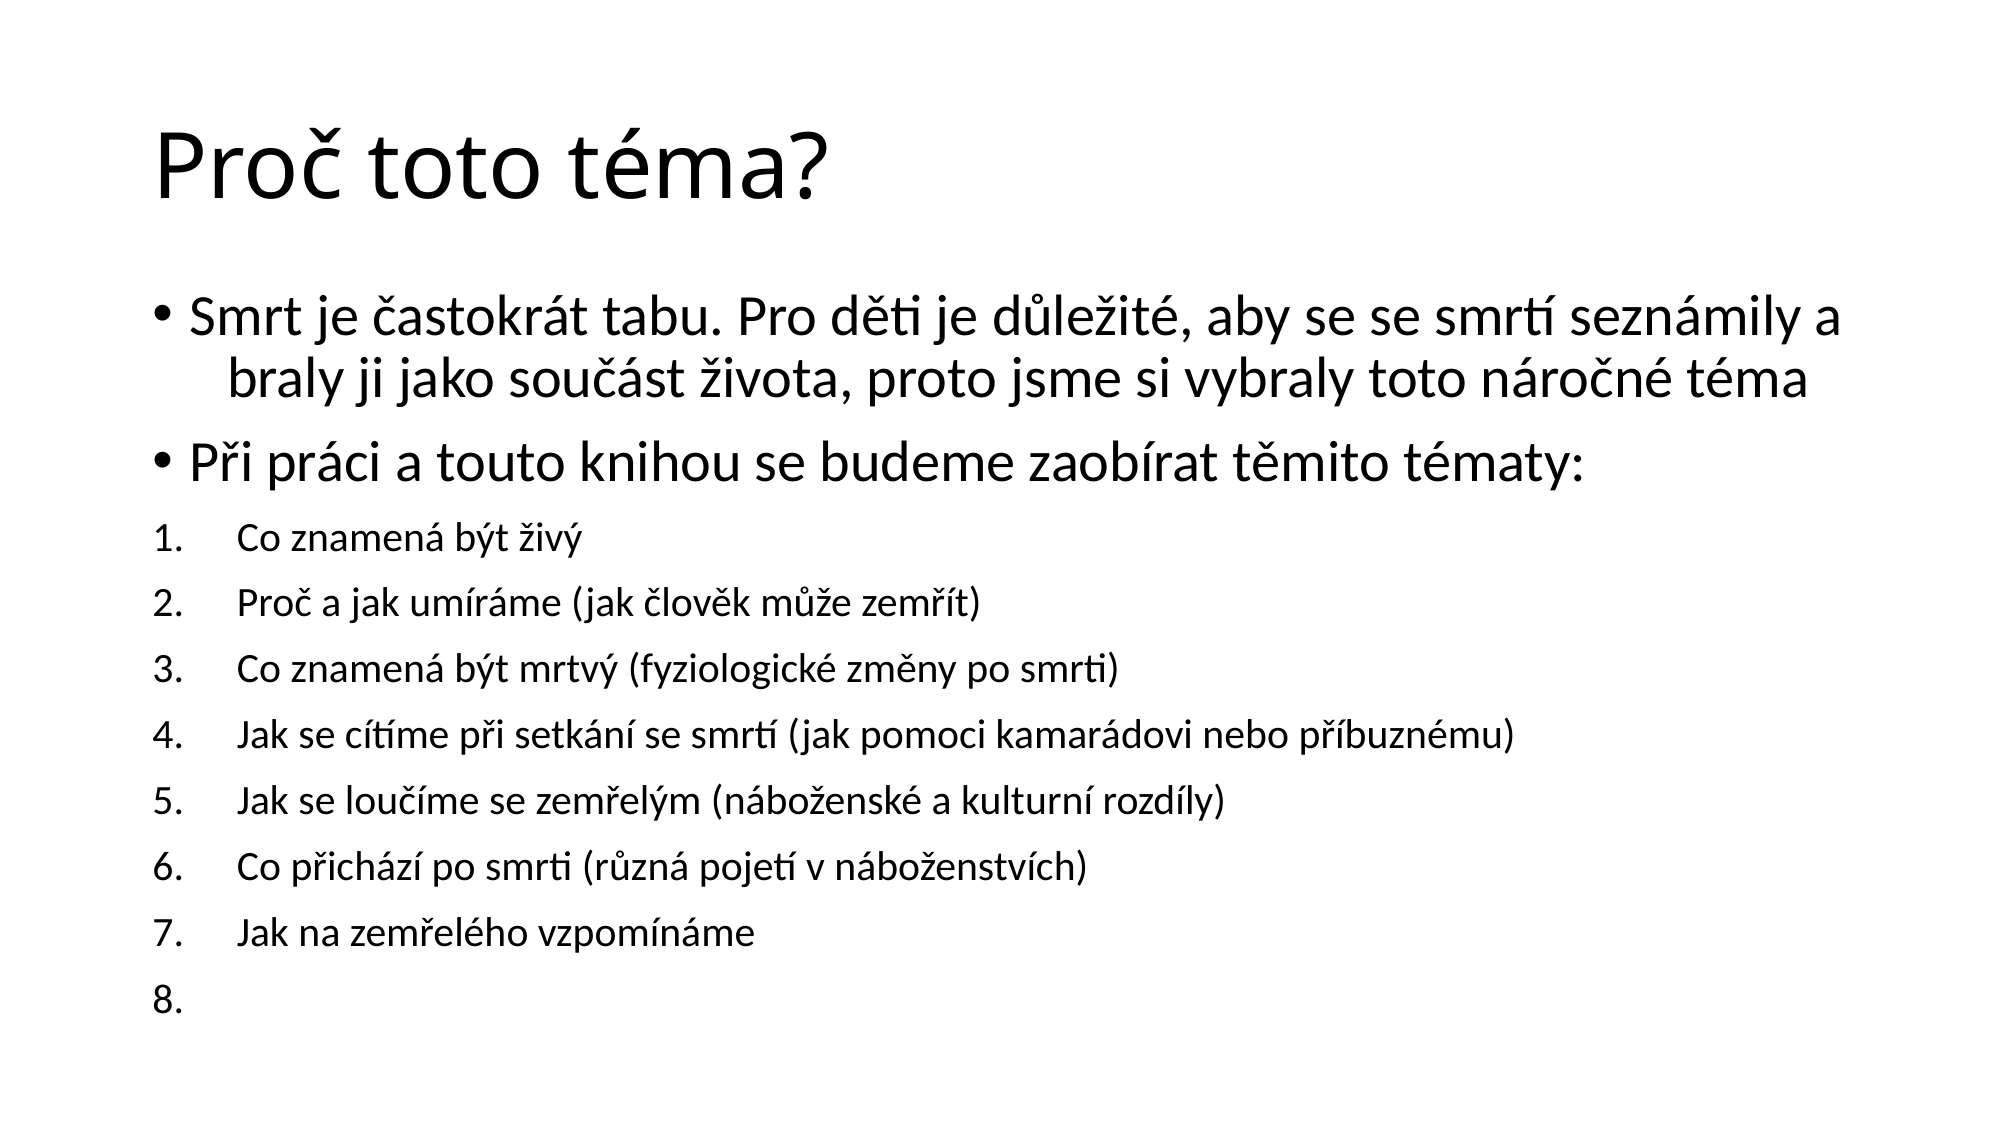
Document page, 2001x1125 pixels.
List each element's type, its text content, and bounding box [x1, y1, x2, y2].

title Proč toto téma? [137, 59, 1863, 277]
list Smrt je častokrát tabu. Pro děti je důležité, aby se se smrtí seznámily a braly ji jako součást života, proto jsme si vybraly toto náročné téma Při práci a touto knihou se budeme zaobírat těmito tématy: Co znamená být živý Proč a jak umíráme (jak člověk může zemřít) Co znamená být mrtvý (fyziologické změny po smrti) Jak se cítíme při setkání se smrtí (jak pomoci kamarádovi nebo příbuznému) Jak se loučíme se zemřelým (náboženské a kulturní rozdíly) Co přichází po smrti (různá pojetí v náboženstvích) Jak na zemřelého vzpomínáme [137, 277, 1863, 1058]
